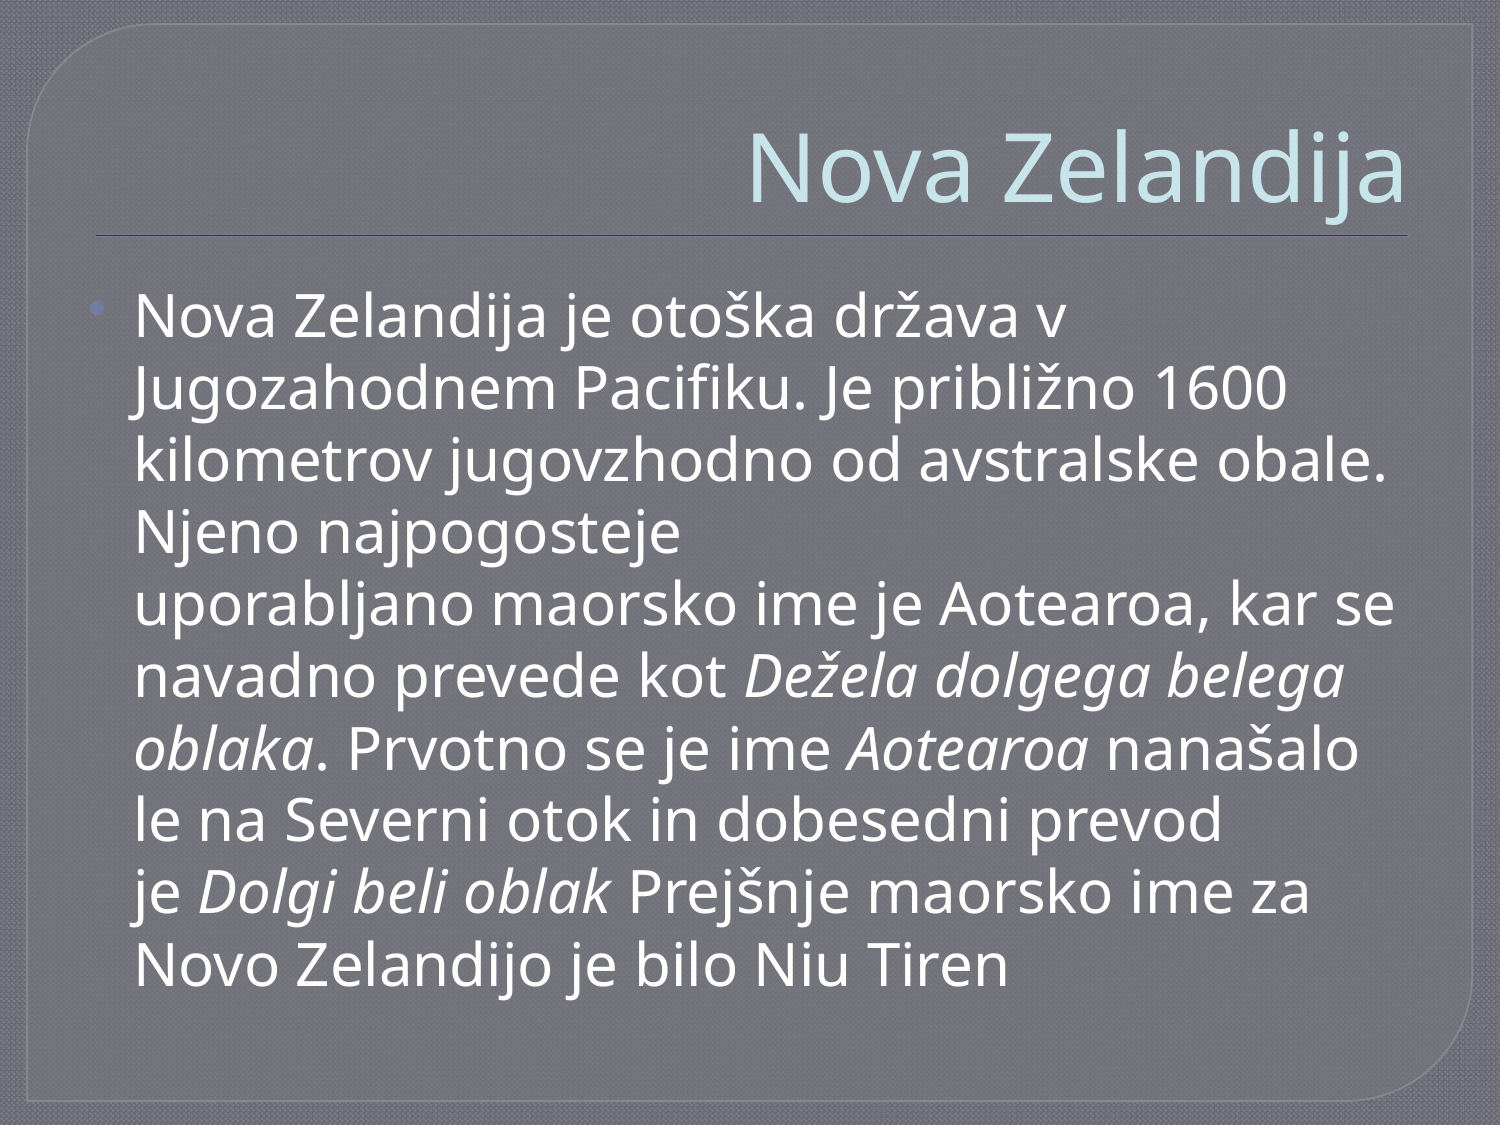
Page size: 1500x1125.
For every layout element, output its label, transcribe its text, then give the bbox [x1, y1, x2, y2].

list Nova Zelandija je otoška država v Jugozahodnem Pacifiku. Je približno 1600 kilometrov jugovzhodno od avstralske obale. Njeno najpogosteje uporabljano maorsko ime je Aotearoa, kar se navadno prevede kot Dežela dolgega belega oblaka. Prvotno se je ime Aotearoa nanašalo le na Severni otok in dobesedni prevod je Dolgi beli oblak Prejšnje maorsko ime za Novo Zelandijo je bilo Niu Tiren [75, 270, 1425, 1013]
picture [0, 0, 1500, 1125]
title Nova Zelandija [75, 41, 1425, 230]
